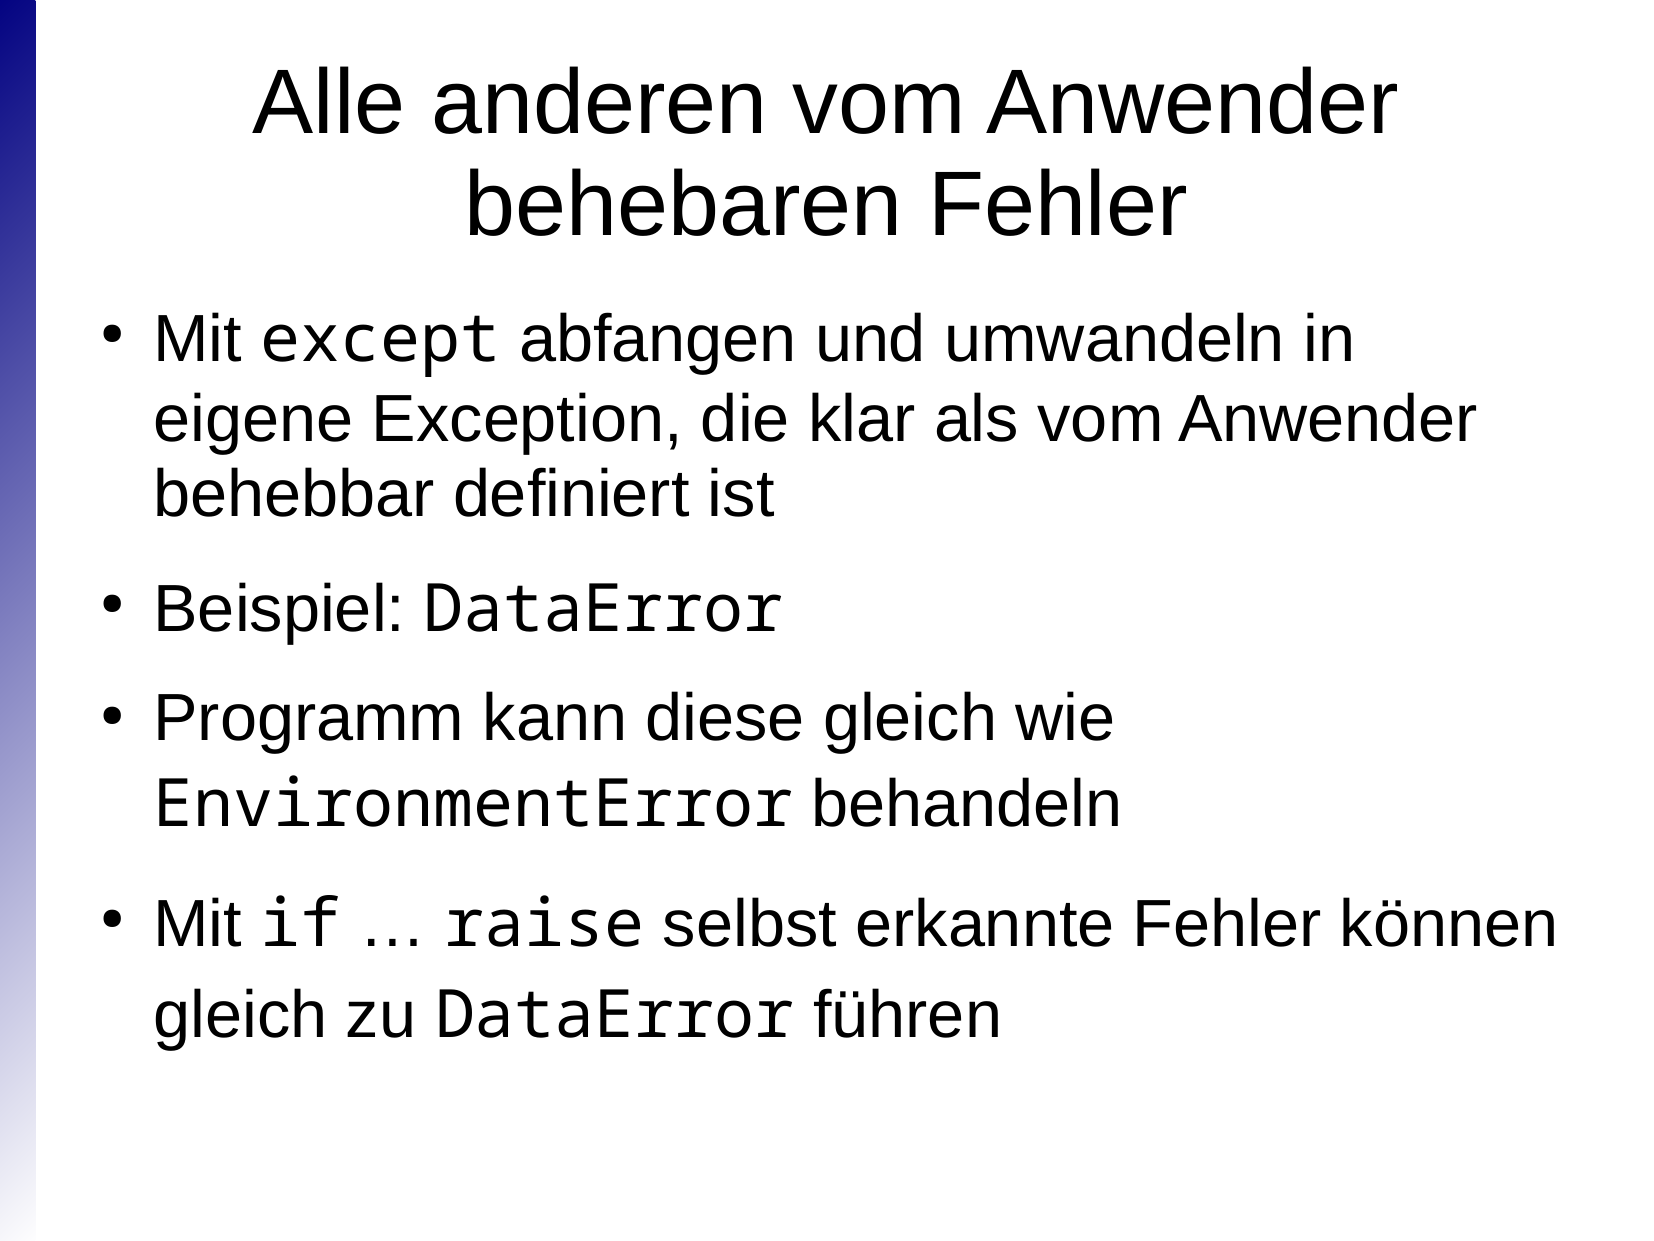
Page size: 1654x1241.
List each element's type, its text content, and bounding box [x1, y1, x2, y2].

list Mit except abfangen und umwandeln in eigene Exception, die klar als vom Anwender behebbar definiert ist Beispiel: DataError Programm kann diese gleich wie EnvironmentError behandeln Mit if … raise selbst erkannte Fehler können gleich zu DataError führen [82, 290, 1571, 1109]
title Alle anderen vom Anwender behebaren Fehler [82, 49, 1571, 257]
